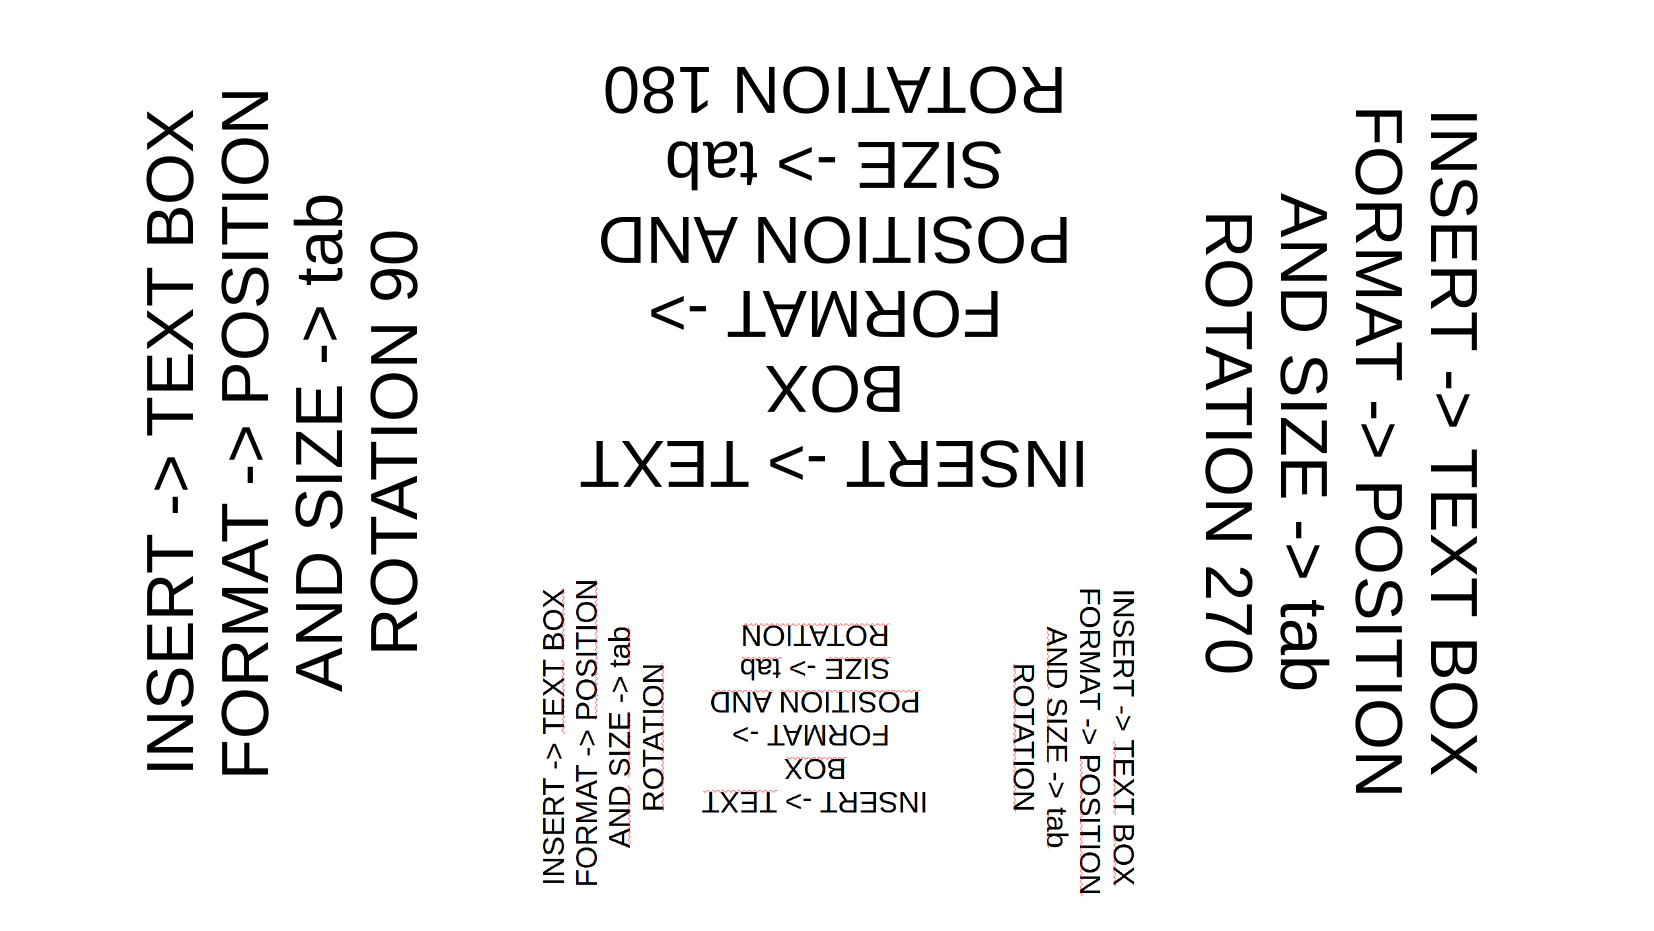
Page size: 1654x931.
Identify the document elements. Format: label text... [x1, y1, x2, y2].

text_box INSERT -> TEXT BOX FORMAT -> POSITION AND SIZE -> tab ROTATION 180 [531, 53, 1139, 502]
text_box INSERT -> TEXT BOX FORMAT -> POSITION AND SIZE -> tab ROTATION 270 [1088, 59, 1595, 827]
subtitle INSERT -> TEXT BOX FORMAT -> POSITION AND SIZE -> tab ROTATION 90 [29, 59, 536, 827]
picture [531, 573, 1158, 916]
